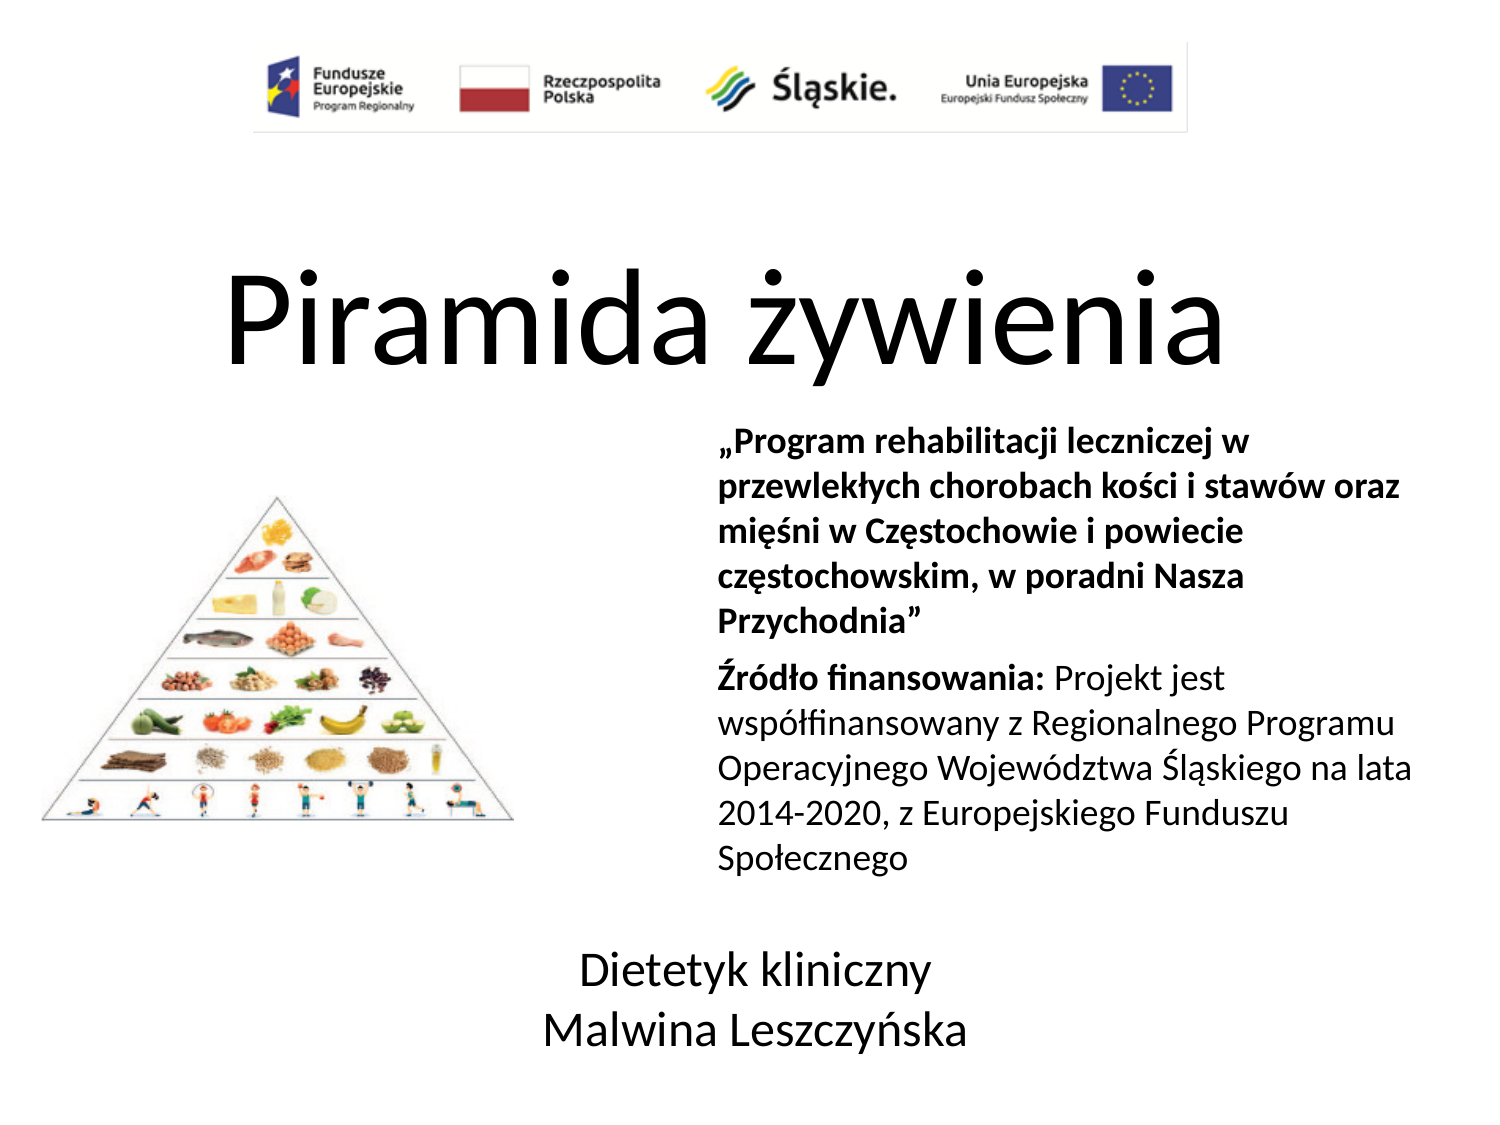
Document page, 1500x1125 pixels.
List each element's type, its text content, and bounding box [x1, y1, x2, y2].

picture [253, 42, 1189, 134]
text_box „Program rehabilitacji leczniczej w przewlekłych chorobach kości i stawów oraz mięśni w Częstochowie i powiecie częstochowskim, w poradni Nasza Przychodnia” [703, 409, 1470, 649]
title Piramida żywienia [88, 219, 1364, 348]
text_box Źródło finansowania: Projekt jest współfinansowany z Regionalnego Programu Operacyjnego Województwa Śląskiego na lata 2014-2020, z Europejskiego Funduszu Społecznego [703, 645, 1453, 885]
subtitle Dietetyk kliniczny Malwina Leszczyńska [41, 928, 1471, 1024]
picture [41, 495, 514, 822]
